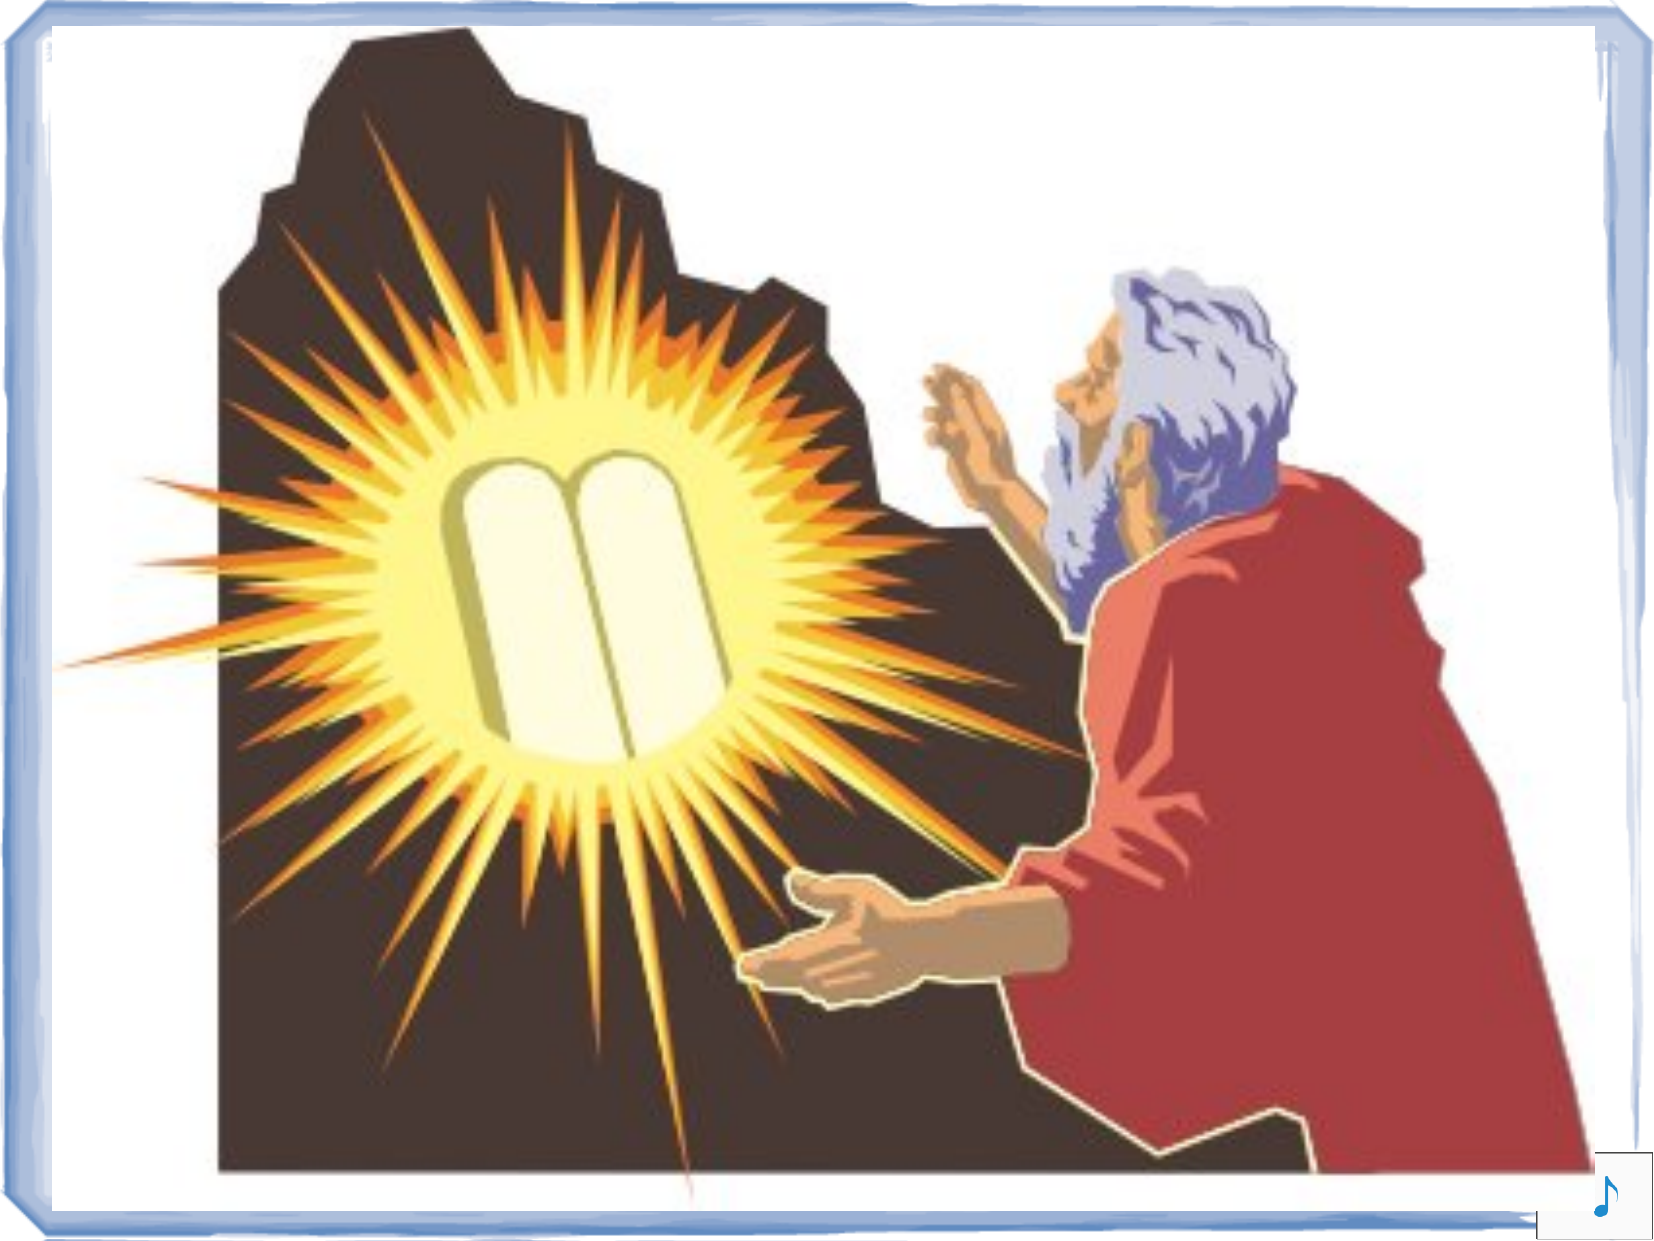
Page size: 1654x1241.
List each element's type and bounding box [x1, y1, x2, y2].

text_box [1535, 1151, 1654, 1241]
picture [0, 0, 1654, 1241]
